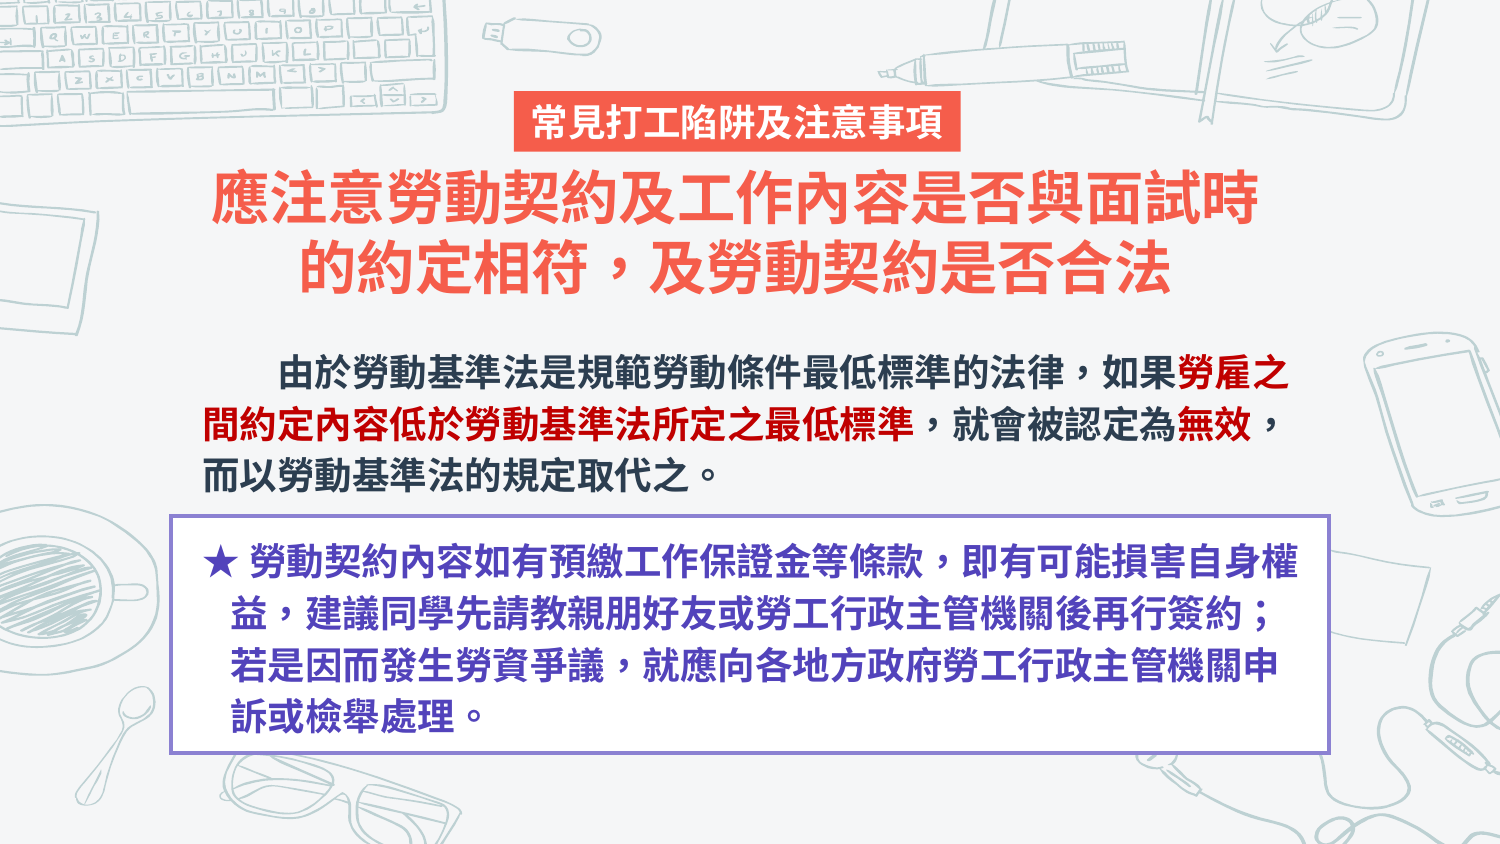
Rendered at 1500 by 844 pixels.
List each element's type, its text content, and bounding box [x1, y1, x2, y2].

text_box 常見打工陷阱及注意事項 [513, 91, 961, 152]
title 應注意勞動契約及工作內容是否與面試時的約定相符，及勞動契約是否合法 [171, 43, 1300, 317]
text_box 由於勞動基準法是規範勞動條件最低標準的法律，如果勞雇之間約定內容低於勞動基準法所定之最低標準，就會被認定為無效，而以勞動基準法的規定取代之。 [112, 327, 1317, 517]
text_box ★勞動契約內容如有預繳工作保證金等條款，即有可能損害自身權益，建議同學先請教親朋好友或勞工行政主管機關後再行簽約；若是因而發生勞資爭議，就應向各地方政府勞工行政主管機關申訴或檢舉處理。 [171, 516, 1329, 753]
